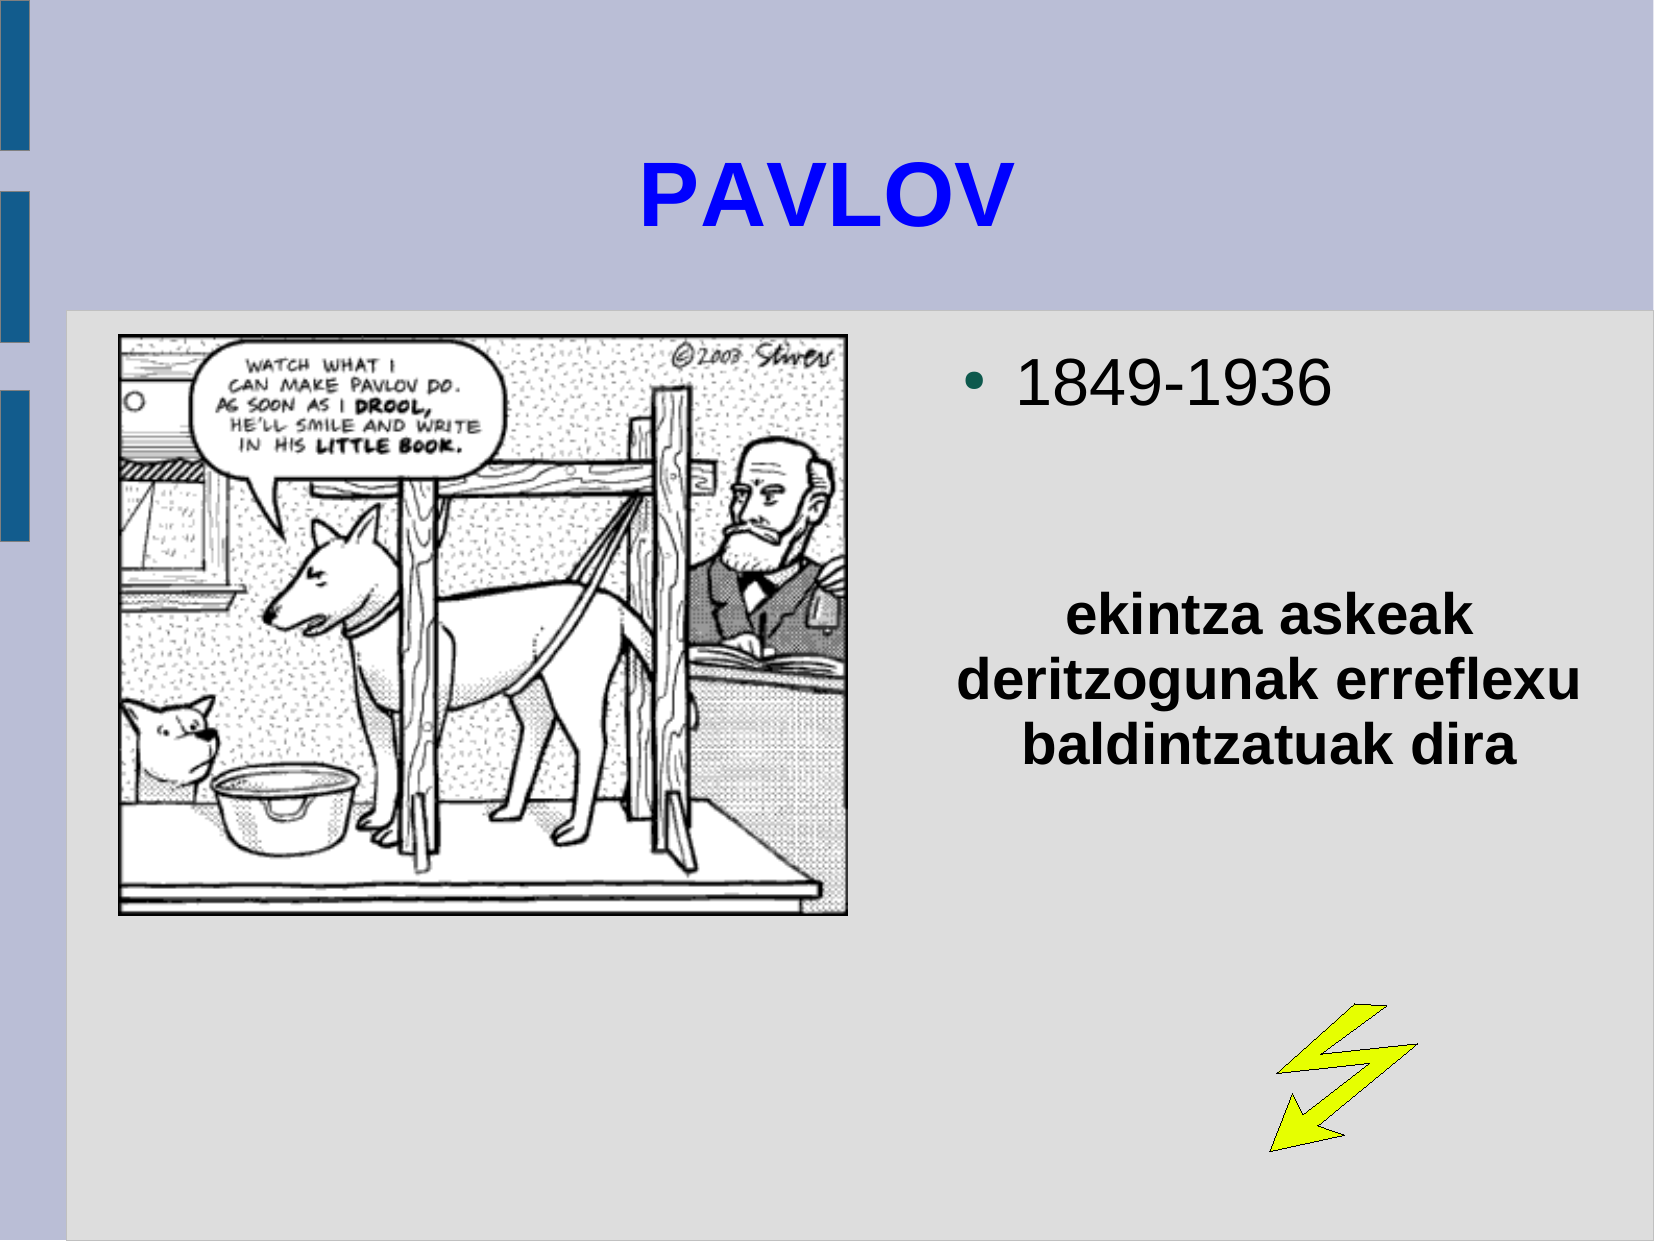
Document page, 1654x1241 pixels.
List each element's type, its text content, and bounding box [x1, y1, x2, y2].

title ekintza askeak deritzogunak erreflexu baldintzatuak dira [944, 501, 1595, 857]
list 1849-1936 [944, 344, 1535, 473]
picture [118, 334, 848, 1127]
text_box [1269, 1003, 1418, 1152]
title PAVLOV [121, 91, 1534, 299]
